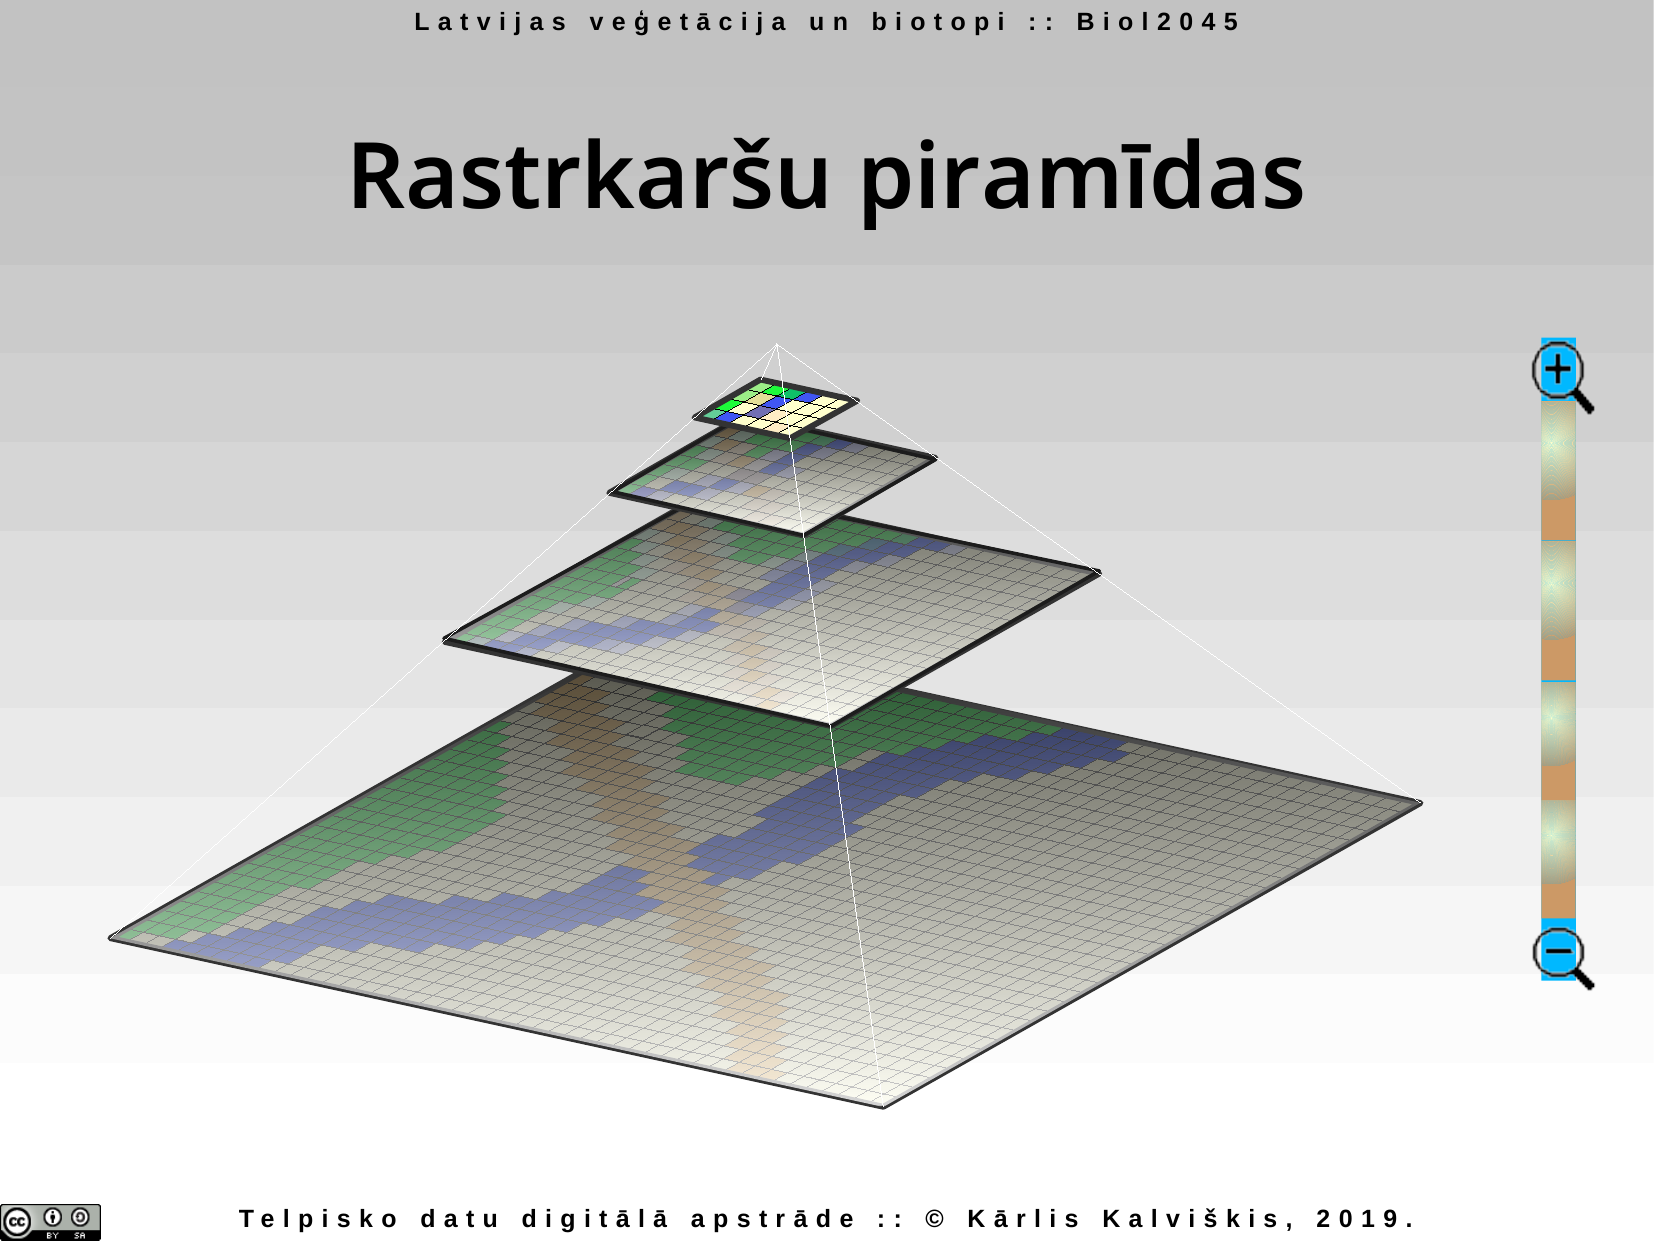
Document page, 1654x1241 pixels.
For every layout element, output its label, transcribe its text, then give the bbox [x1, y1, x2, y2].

text_box [1541, 434, 1576, 923]
picture [0, 0, 1654, 1241]
text_box [443, 511, 1100, 726]
title Rastrkaršu piramīdas [29, 49, 1625, 296]
text_box [705, 383, 847, 434]
text_box [613, 427, 936, 536]
text_box [110, 674, 1421, 1107]
